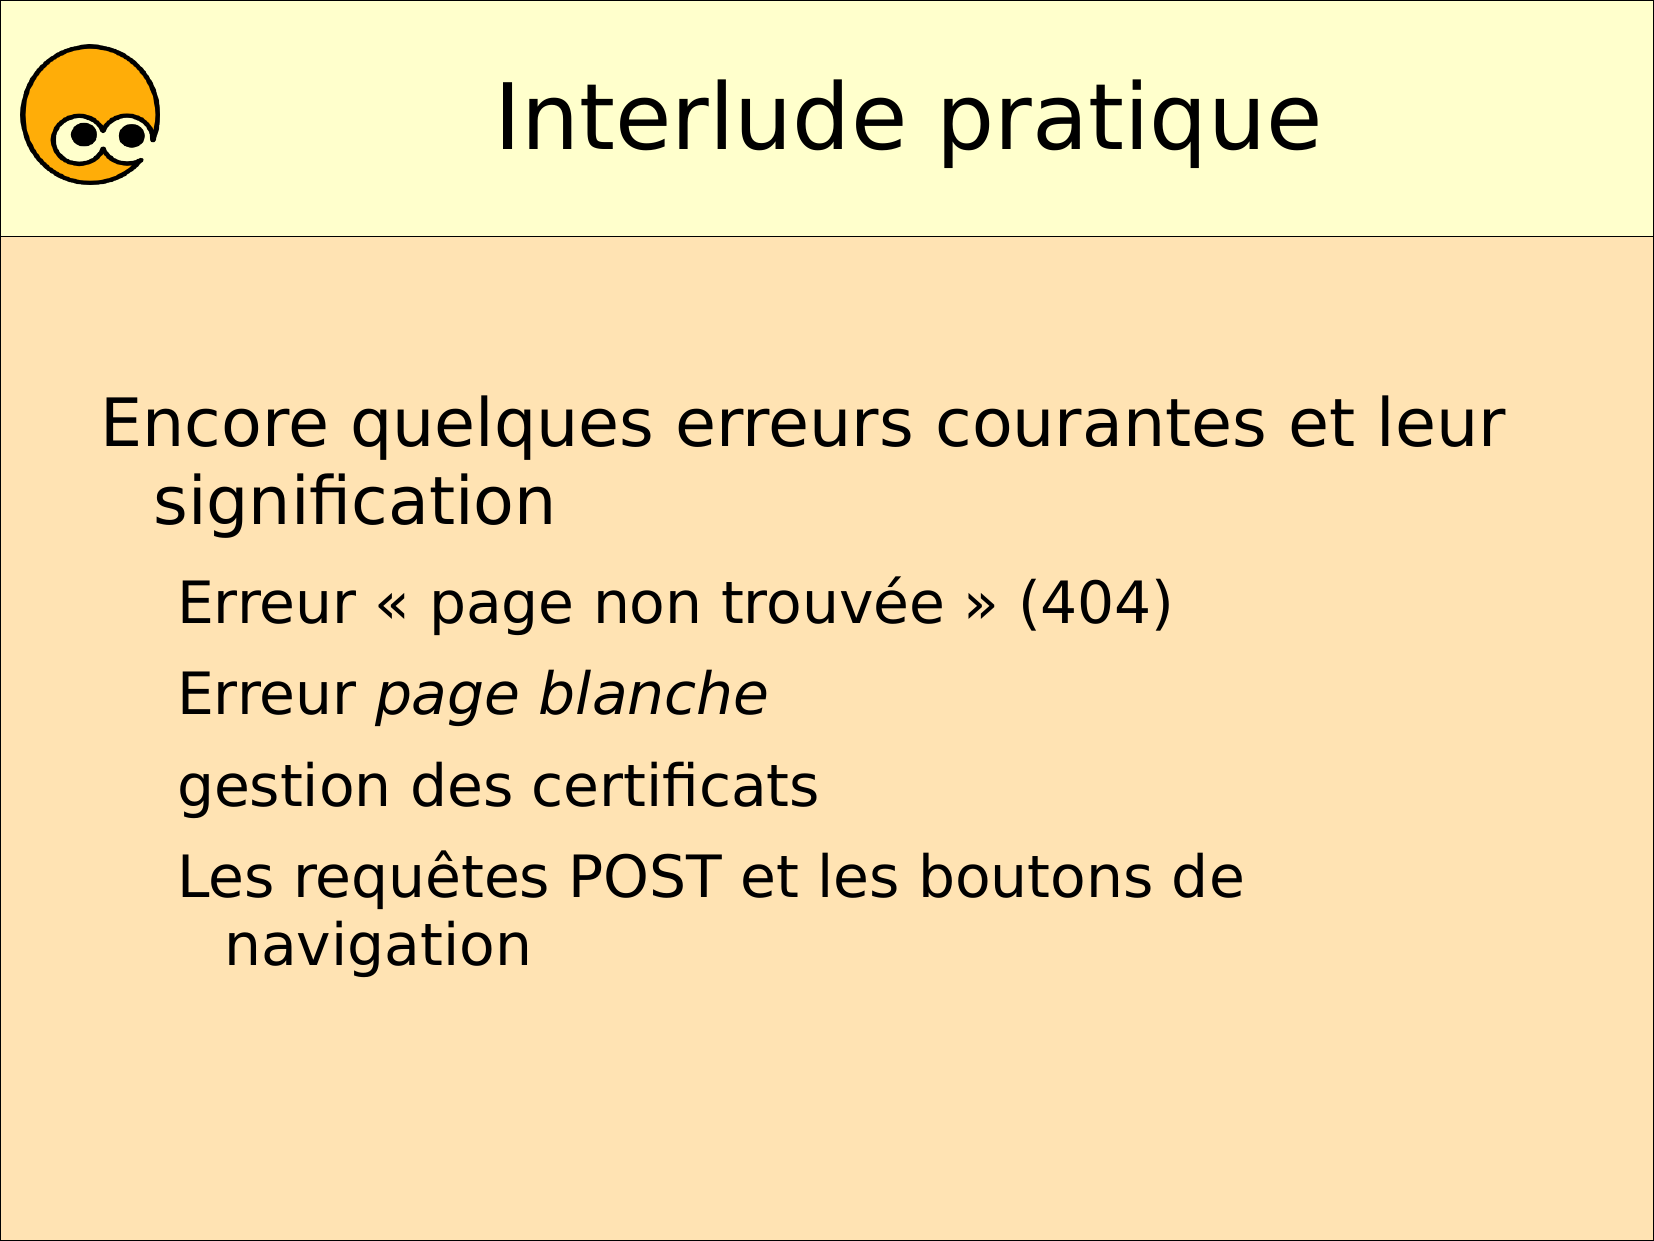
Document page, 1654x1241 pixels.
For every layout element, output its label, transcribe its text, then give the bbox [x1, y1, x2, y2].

list Encore quelques erreurs courantes et leur signification Erreur « page non trouvée » (404) Erreur page blanche gestion des certificats Les requêtes POST et les boutons de navigation [82, 384, 1571, 980]
title Interlude pratique [165, 21, 1654, 214]
picture [20, 44, 160, 185]
